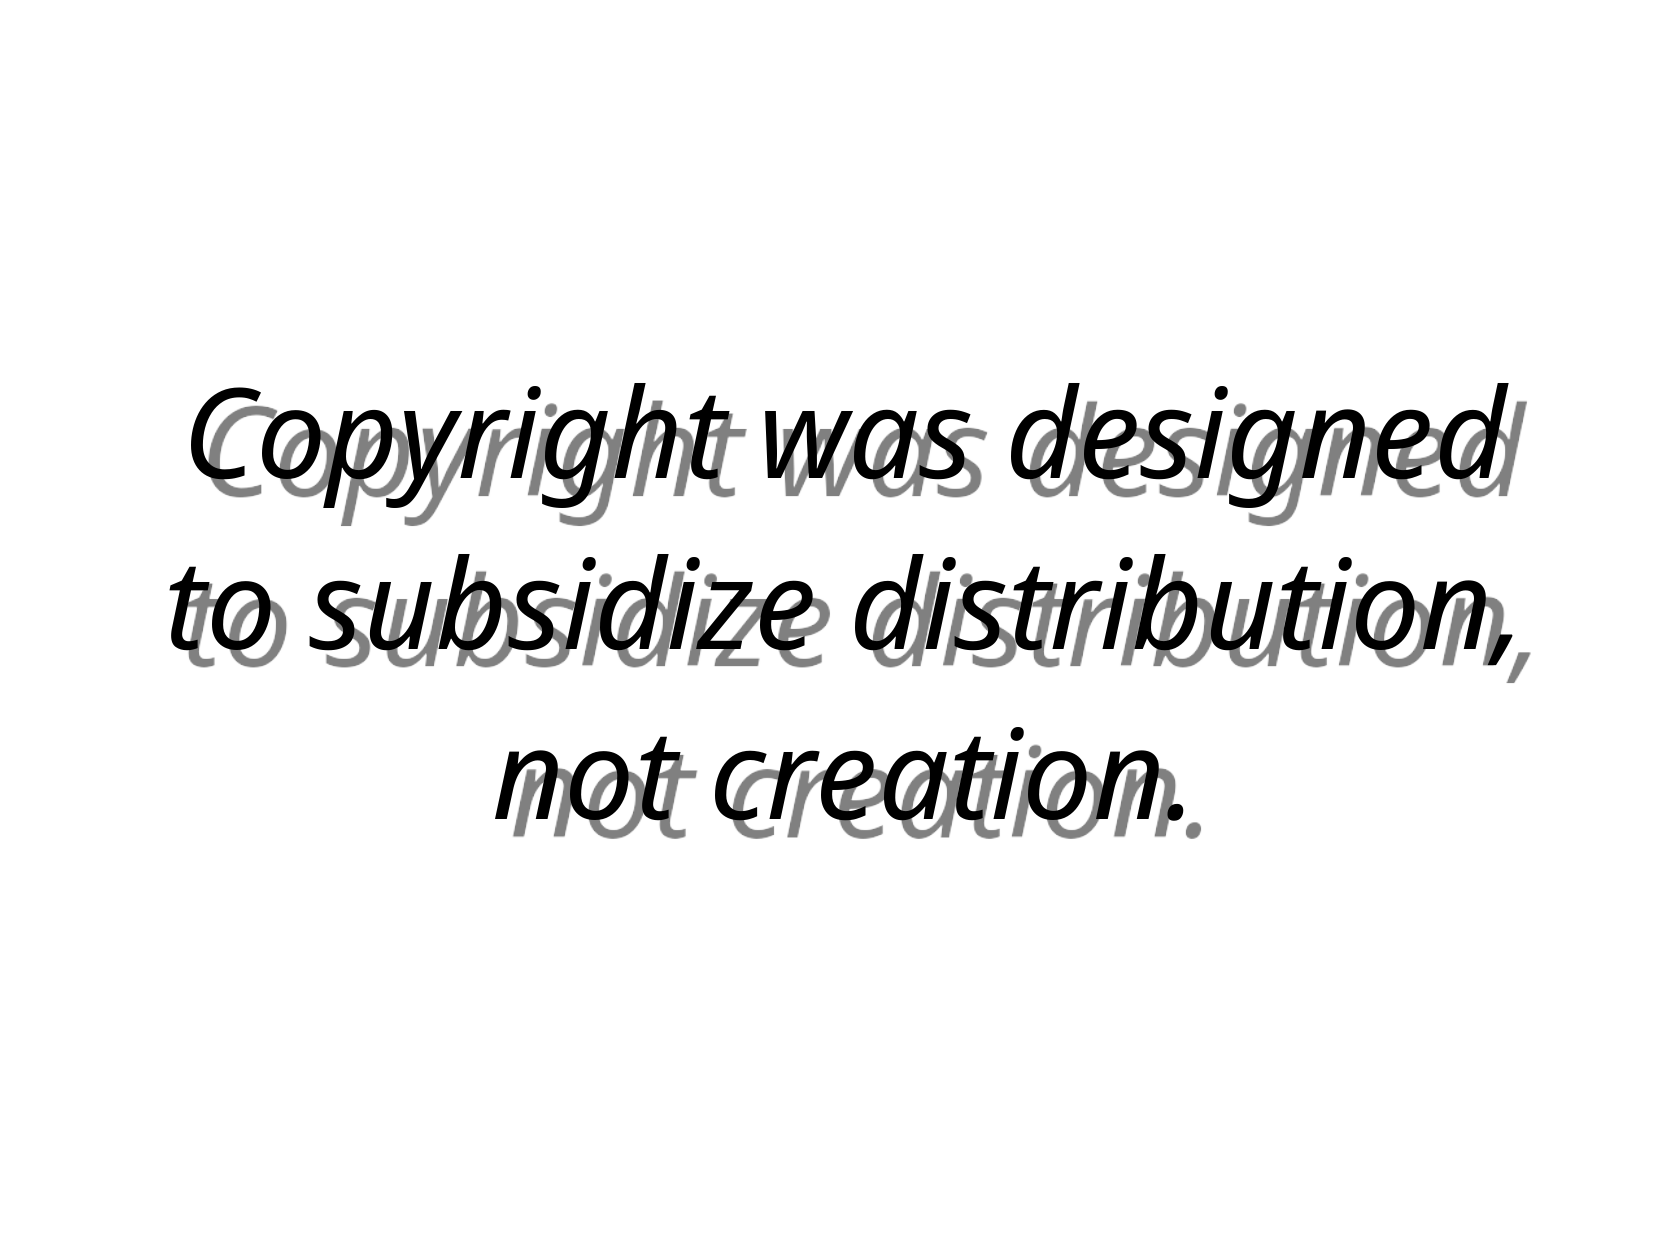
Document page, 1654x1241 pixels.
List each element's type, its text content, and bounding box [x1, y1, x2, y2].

text_box Copyright was designed to subsidize distribution, not creation. [150, 337, 1553, 938]
